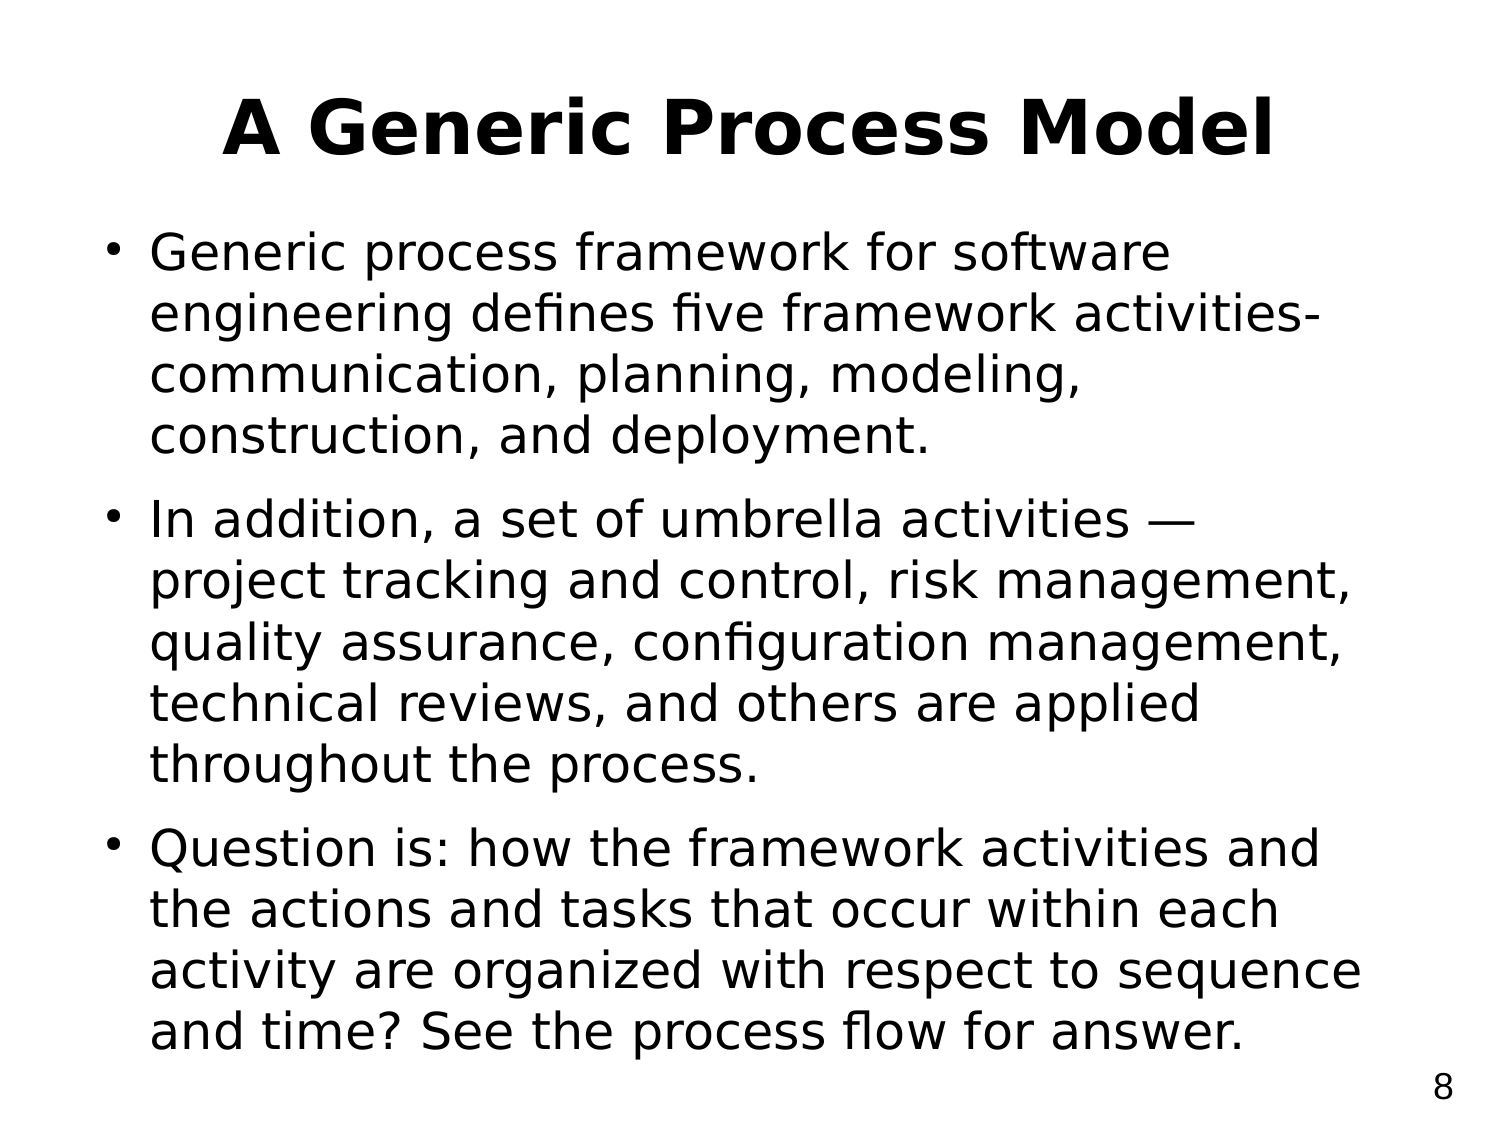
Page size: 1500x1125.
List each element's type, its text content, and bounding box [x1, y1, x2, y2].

list Generic process framework for software engineering defines five framework activities-communication, planning, modeling, construction, and deployment. In addition, a set of umbrella activities — project tracking and control, risk management, quality assurance, configuration management, technical reviews, and others are applied throughout the process. Question is: how the framework activities and the actions and tasks that occur within each activity are organized with respect to sequence and time? See the process flow for answer. [75, 204, 1395, 1075]
title A Generic Process Model [75, 44, 1425, 177]
